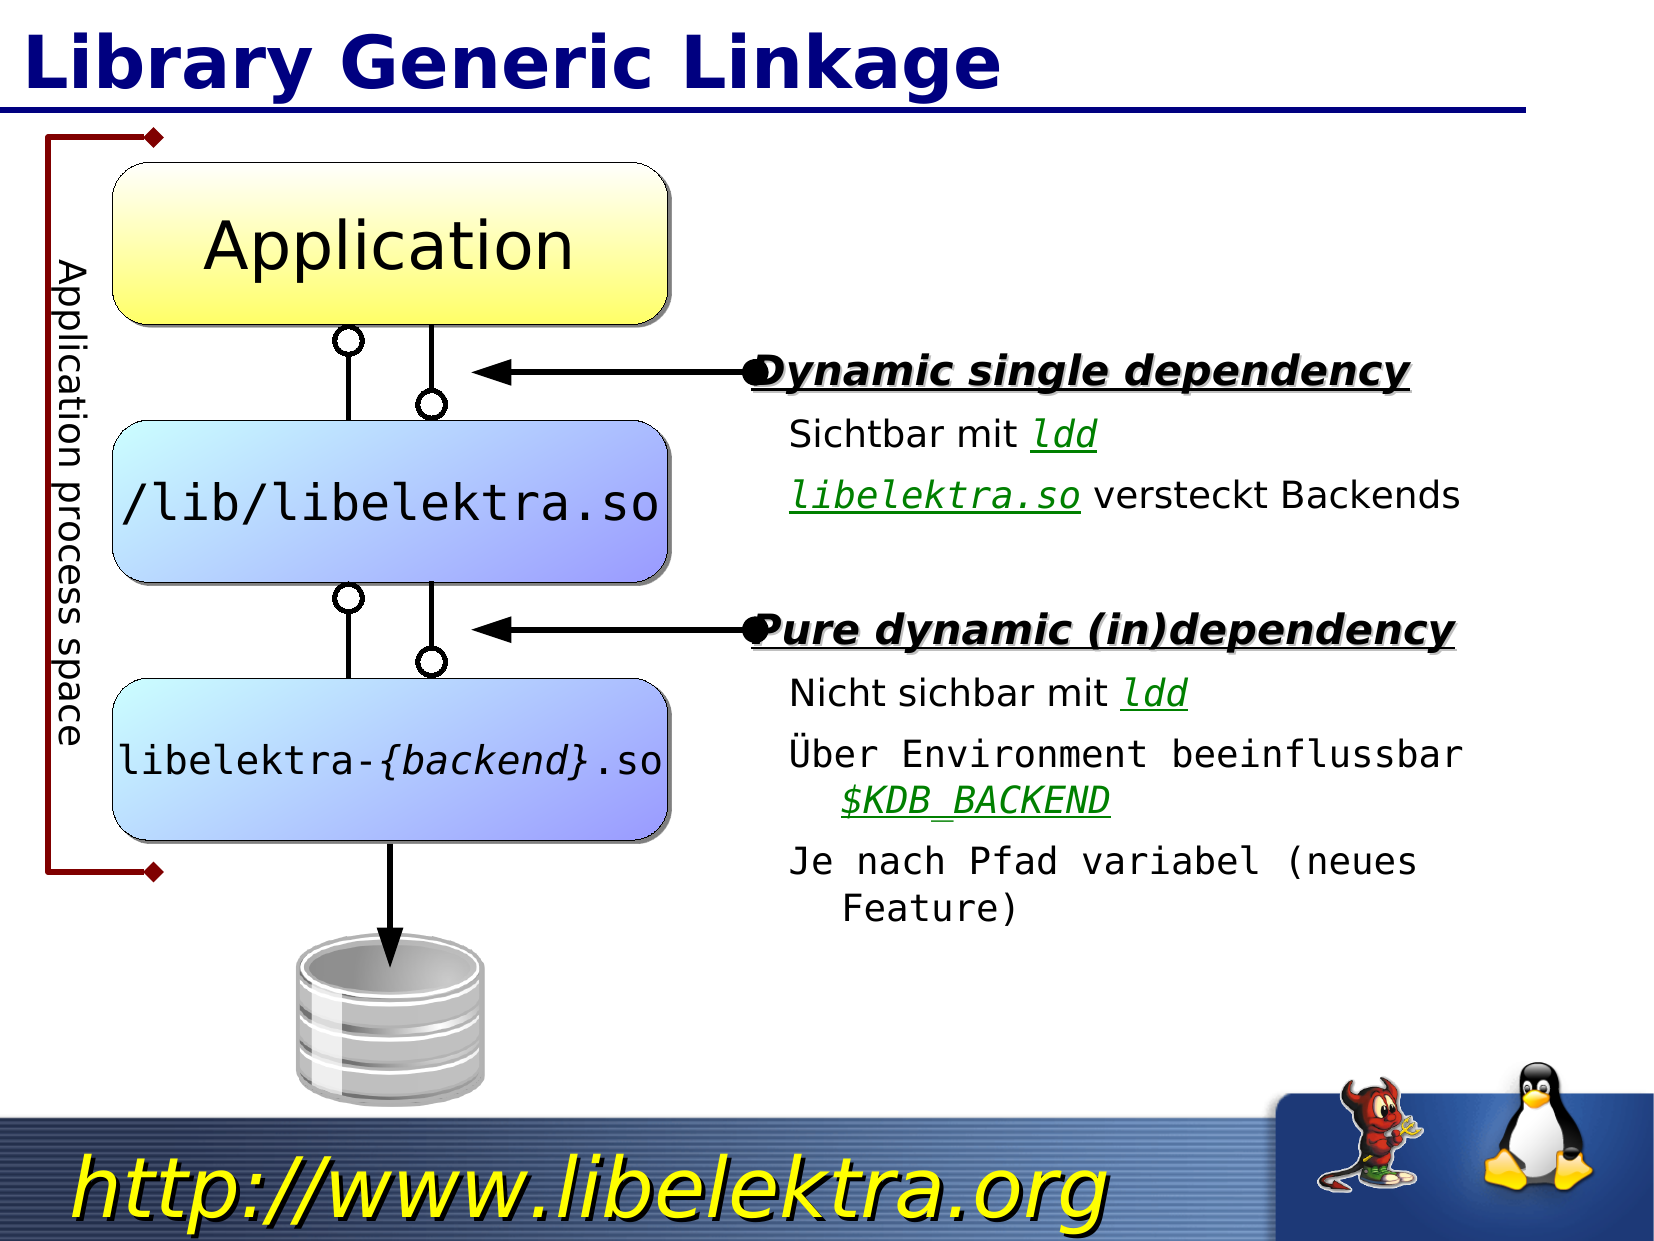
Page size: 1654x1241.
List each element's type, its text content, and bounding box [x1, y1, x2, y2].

list Pure dynamic (in)dependency Nicht sichbar mit ldd Über Environment beeinflussbar $KDB_BACKEND Je nach Pfad variabel (neues Feature) [721, 597, 1566, 938]
text_box [332, 581, 365, 678]
text_box Library Generic Linkage [22, 14, 1611, 111]
text_box Application [112, 162, 668, 325]
text_box [415, 324, 448, 421]
text_box [332, 324, 365, 421]
picture [0, 932, 1654, 1241]
text_box Application process space [53, 259, 98, 748]
text_box [415, 581, 448, 678]
text_box libelektra-{backend}.so [112, 678, 668, 841]
list Dynamic single dependency Sichtbar mit ldd libelektra.so versteckt Backends [721, 339, 1566, 526]
text_box /lib/libelektra.so [112, 420, 668, 583]
